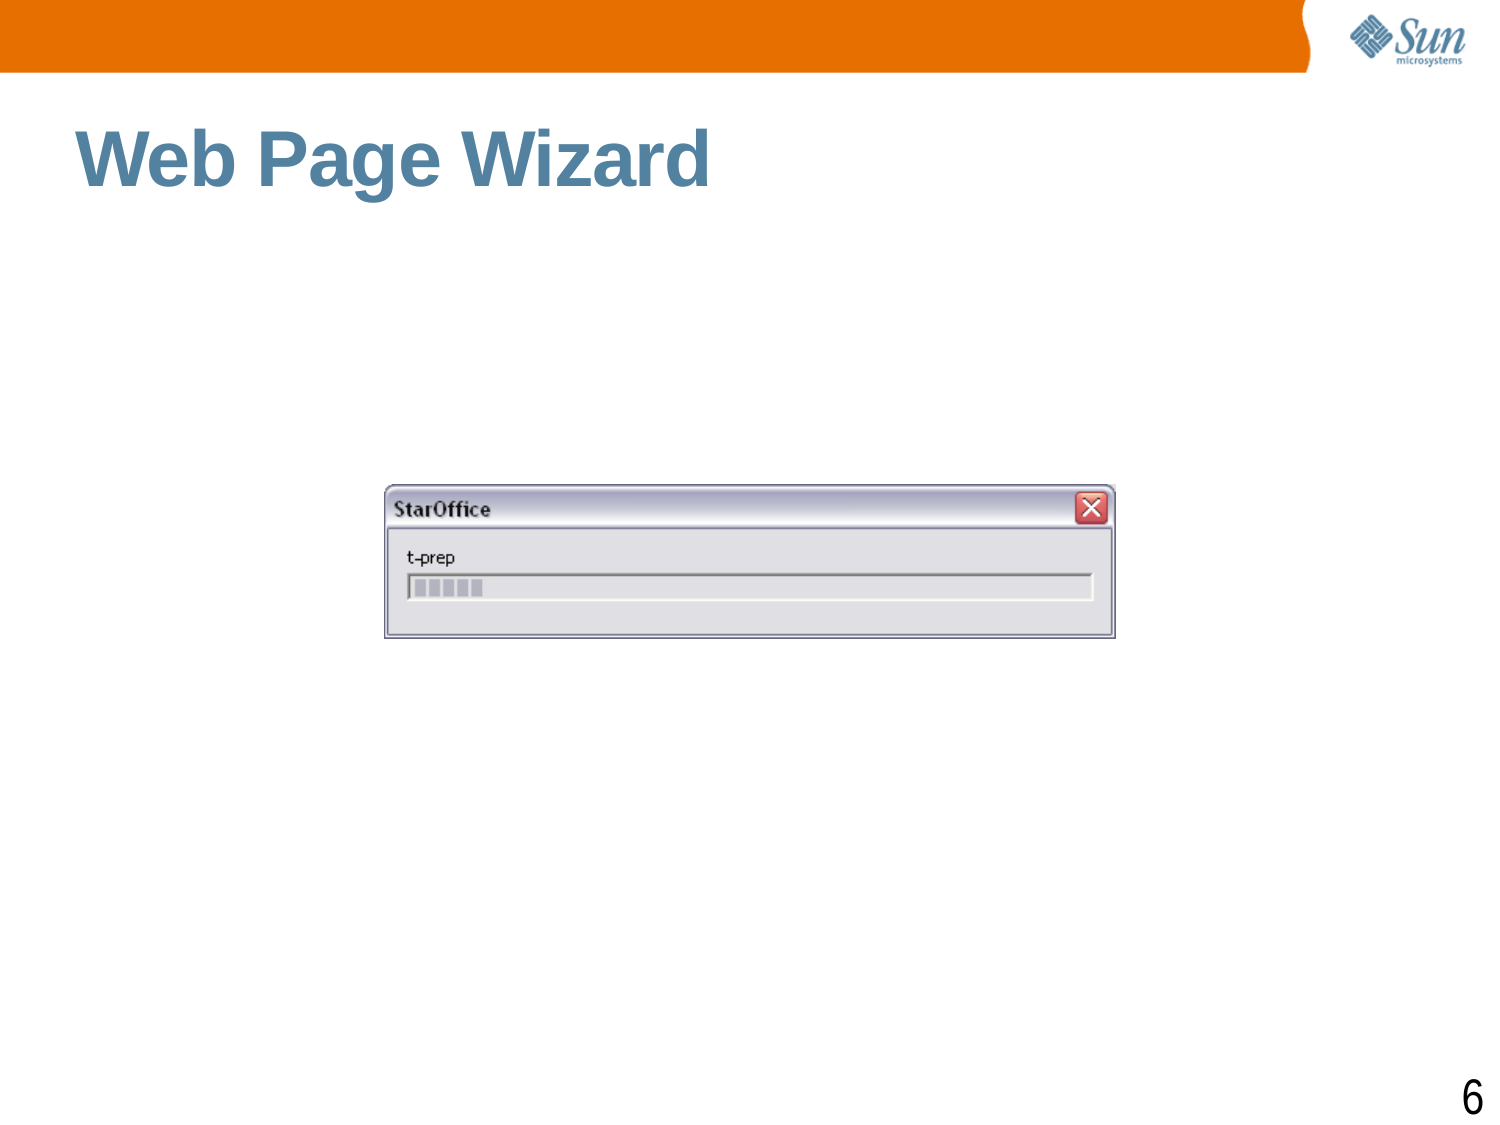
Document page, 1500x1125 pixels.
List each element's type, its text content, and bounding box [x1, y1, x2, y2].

picture [0, 0, 1500, 75]
title Web Page Wizard [75, 122, 1438, 228]
picture [384, 484, 1116, 639]
